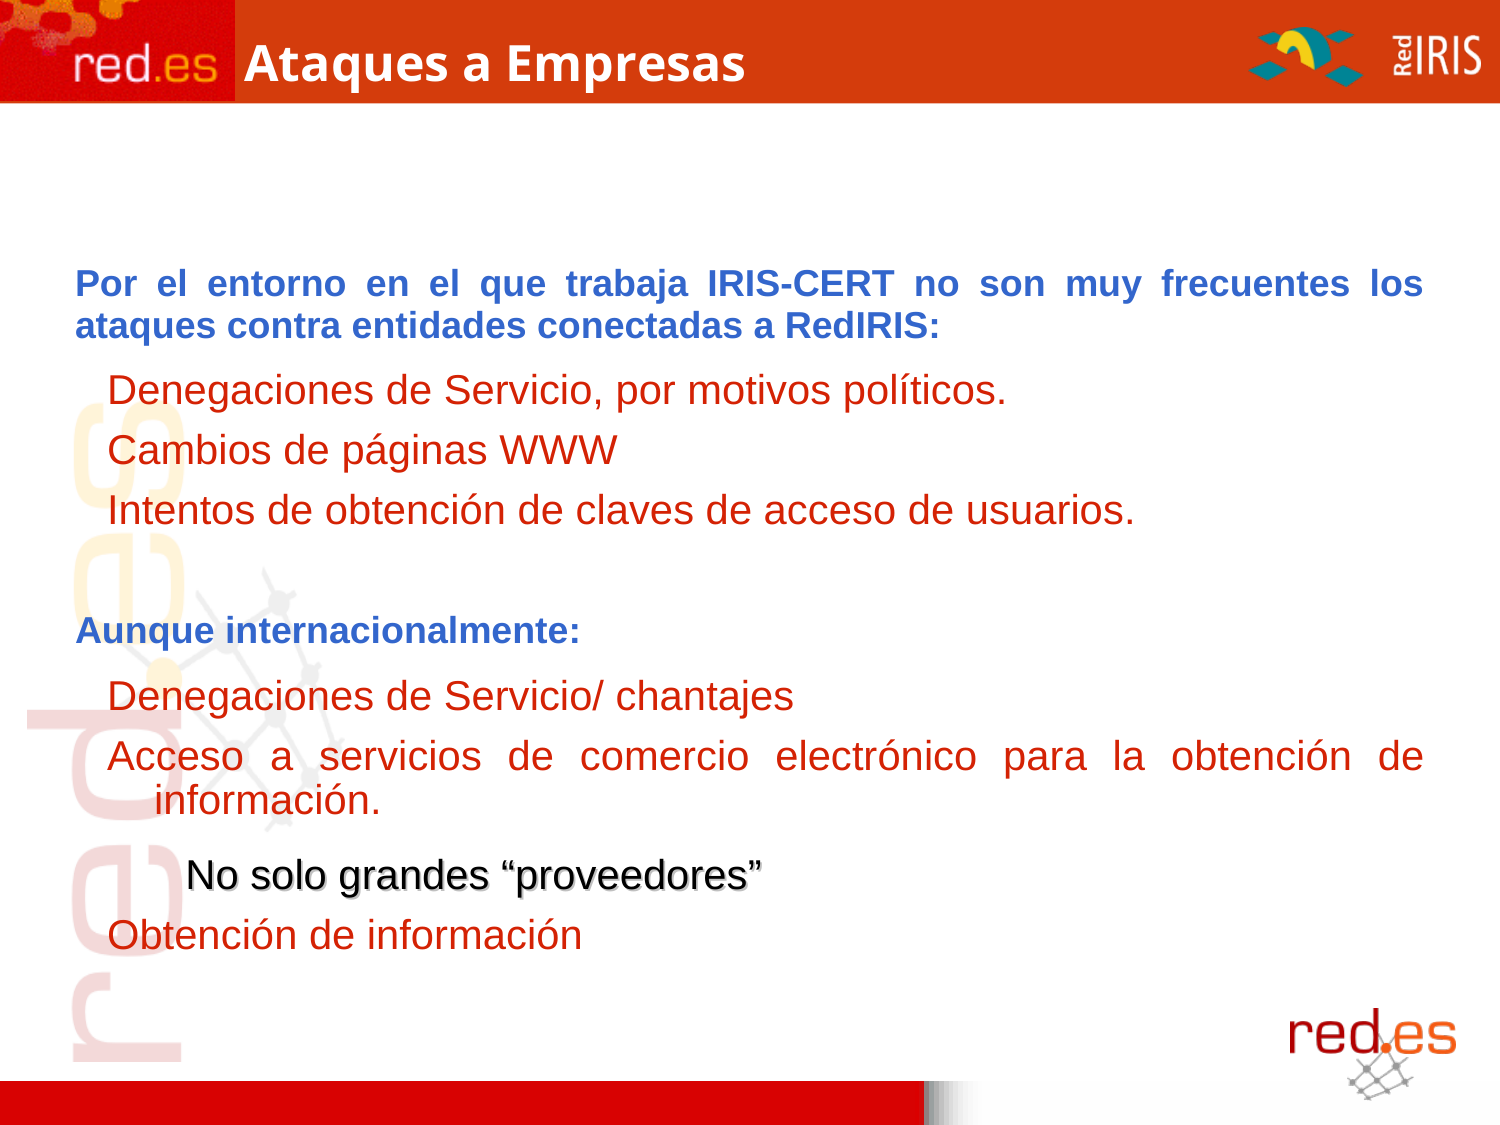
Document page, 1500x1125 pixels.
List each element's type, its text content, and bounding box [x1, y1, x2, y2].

picture [0, 1008, 1500, 1125]
picture [1412, 27, 1481, 87]
list Por el entorno en el que trabaja IRIS-CERT no son muy frecuentes los ataques contra entidades conectadas a RedIRIS: Denegaciones de Servicio, por motivos políticos. Cambios de páginas WWW Intentos de obtención de claves de acceso de usuarios. Aunque internacionalmente: Denegaciones de Servicio/ chantajes Acceso a servicios de comercio electrónico para la obtención de información. No solo grandes “proveedores” Obtención de información [75, 262, 1426, 1005]
title Ataques a Empresas [244, 0, 1412, 128]
picture [0, 0, 235, 101]
picture [27, 400, 345, 1062]
